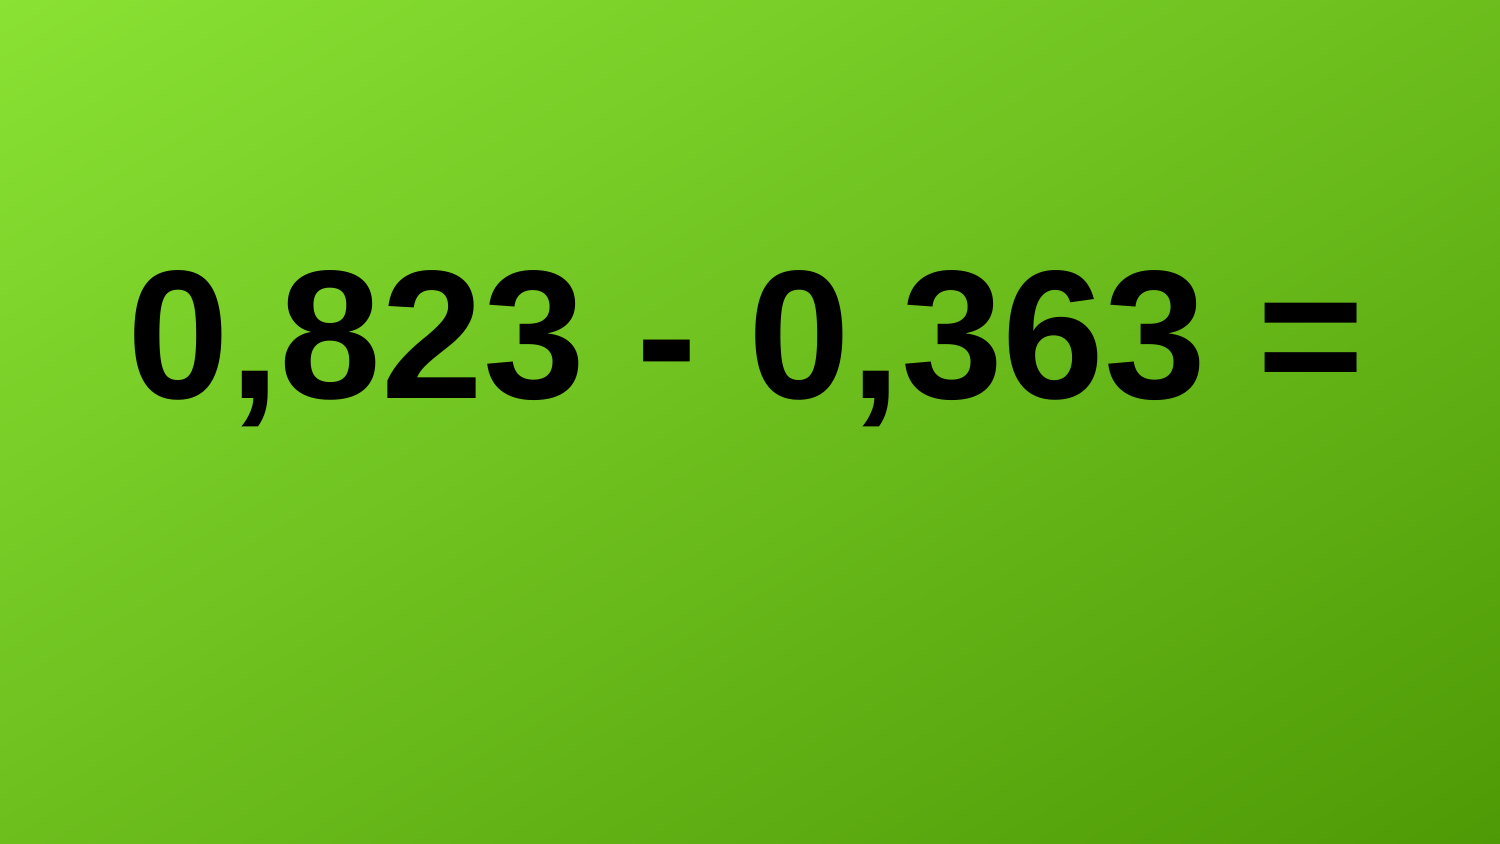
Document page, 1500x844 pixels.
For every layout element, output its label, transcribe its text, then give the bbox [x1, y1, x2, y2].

text_box 0,823 - 0,363 = [112, 259, 1388, 450]
